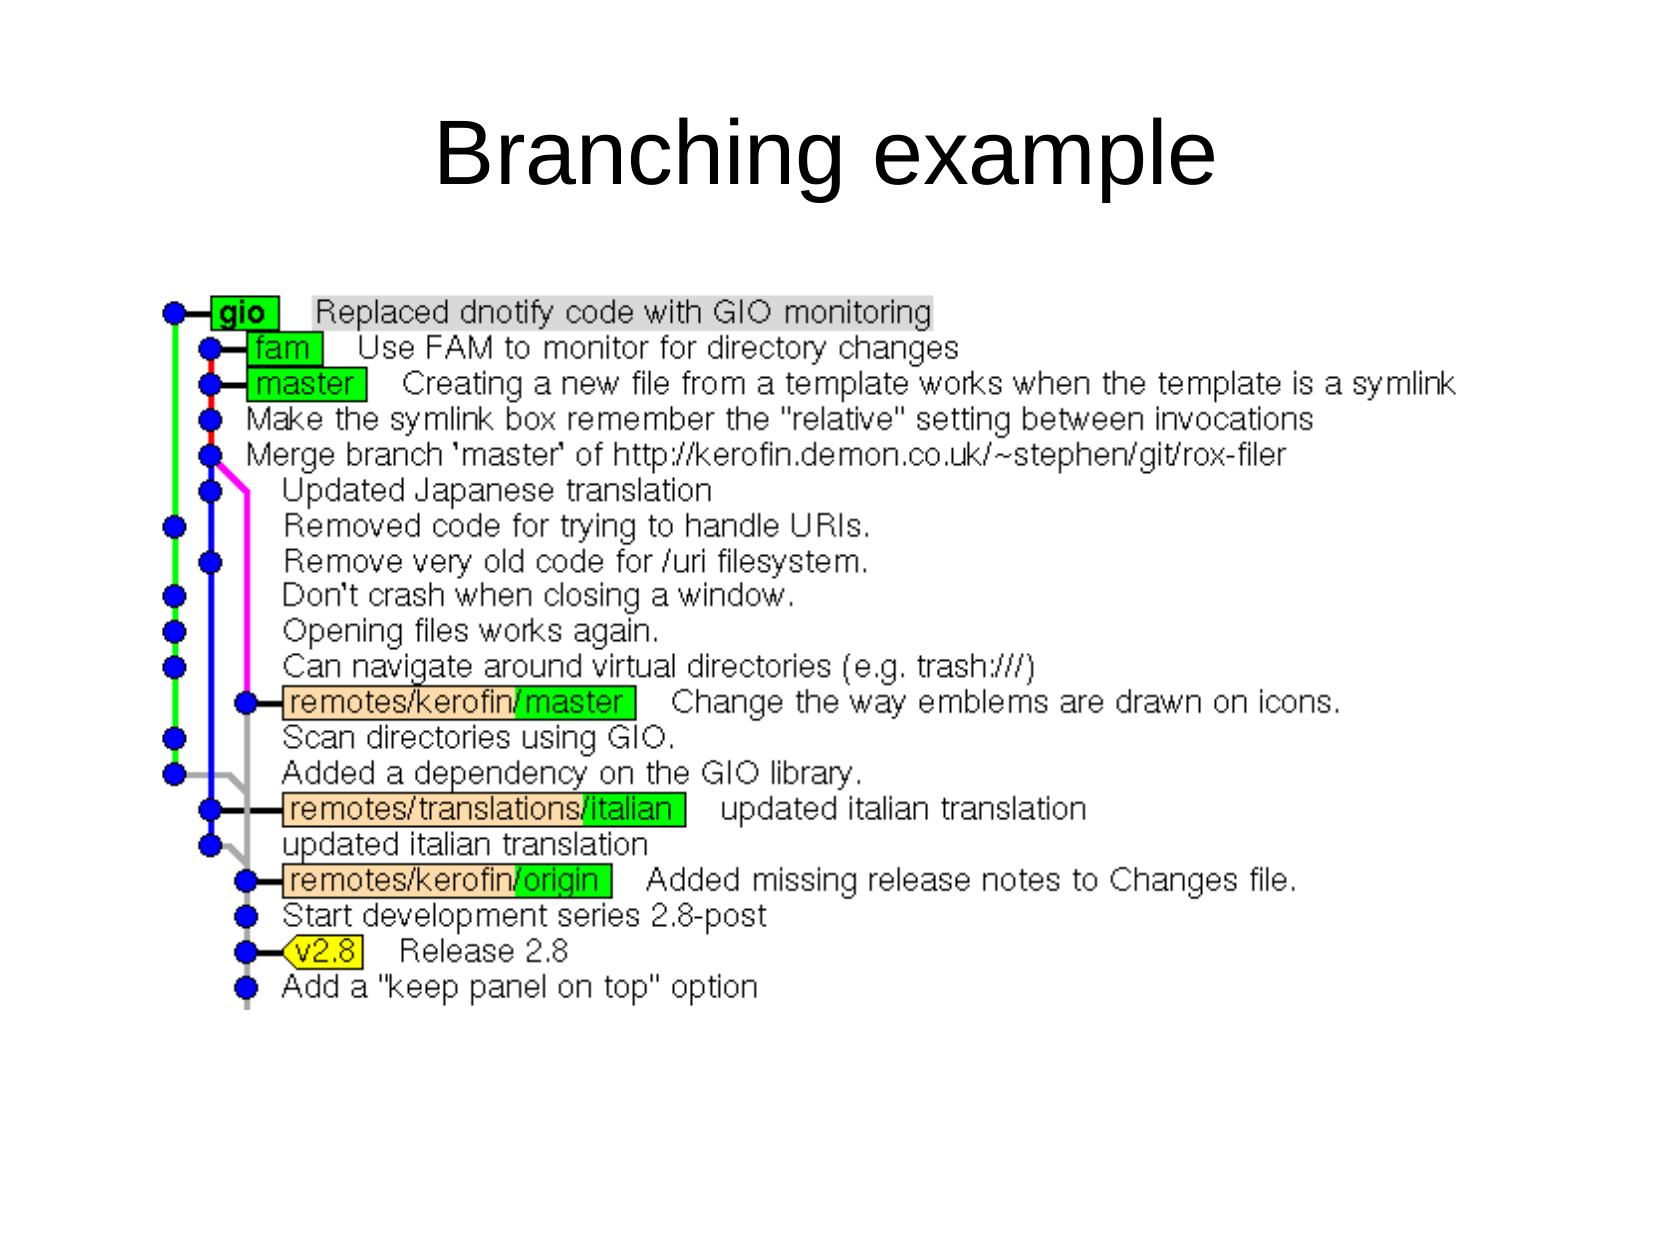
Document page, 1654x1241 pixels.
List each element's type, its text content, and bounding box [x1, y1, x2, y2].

picture [151, 290, 1470, 1010]
title Branching example [82, 49, 1571, 257]
